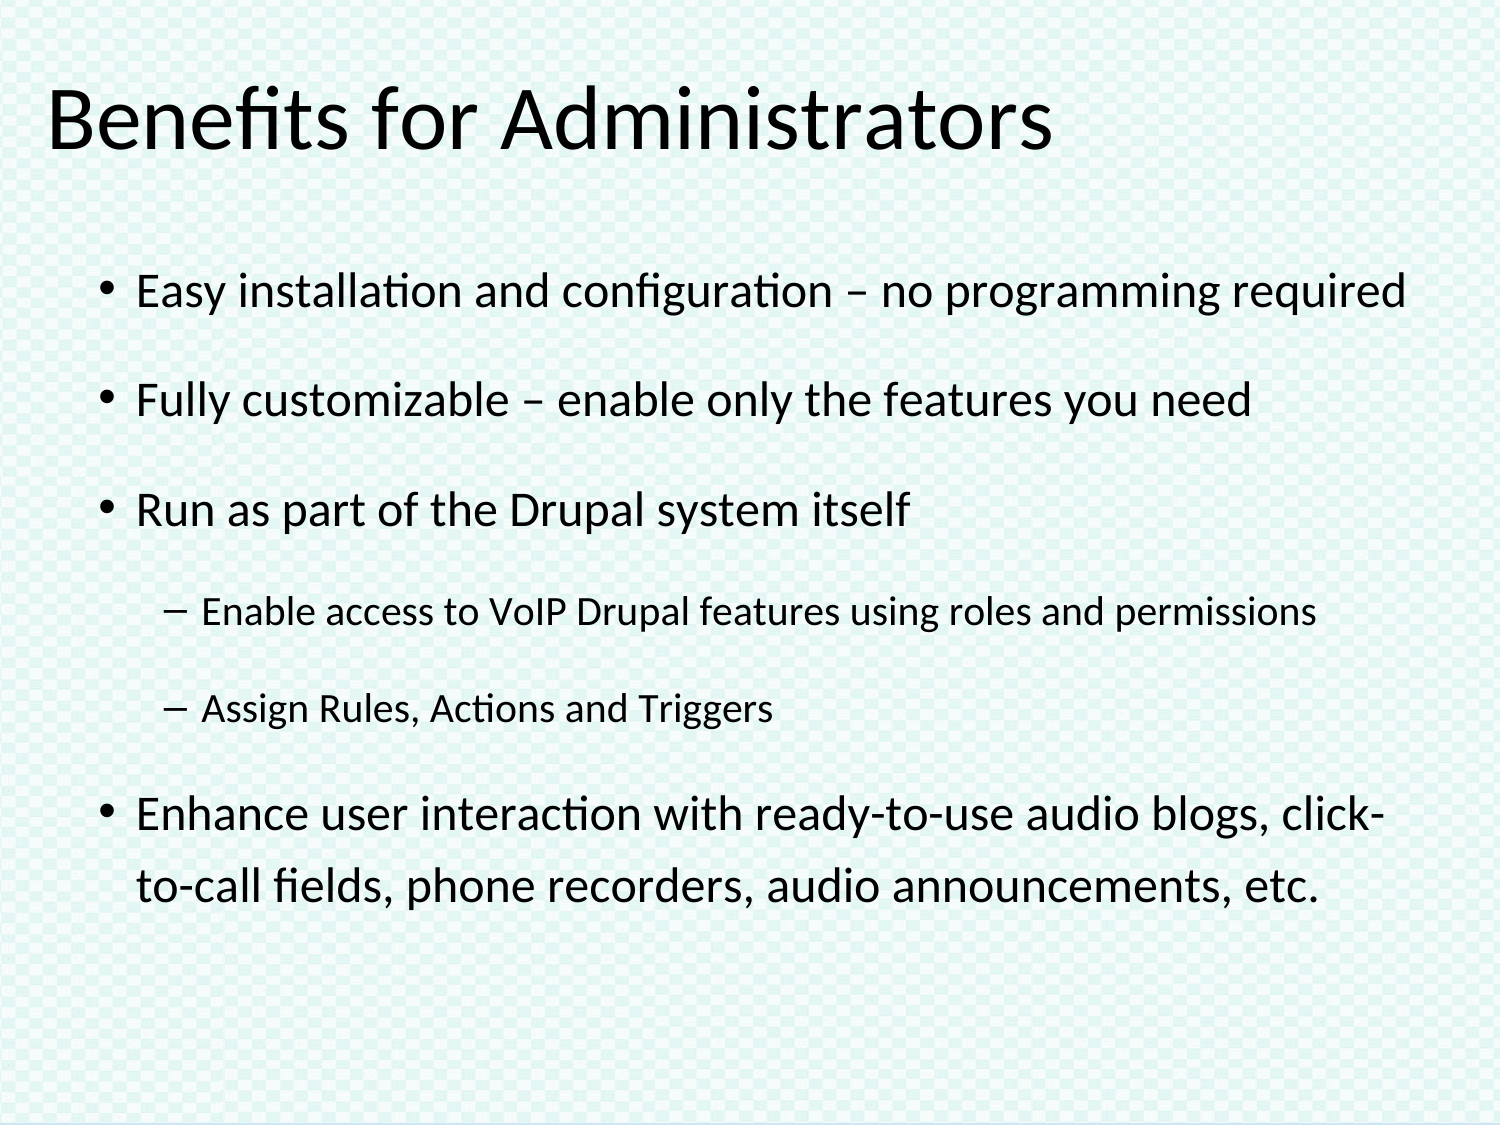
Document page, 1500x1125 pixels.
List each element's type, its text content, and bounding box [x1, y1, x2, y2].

picture [0, 0, 1500, 1123]
list Easy installation and configuration – no programming required Fully customizable – enable only the features you need Run as part of the Drupal system itself Enable access to VoIP Drupal features using roles and permissions Assign Rules, Actions and Triggers Enhance user interaction with ready-to-use audio blogs, click-to-call fields, phone recorders, audio announcements, etc. [83, 237, 1438, 922]
title Benefits for Administrators [31, 37, 1463, 190]
